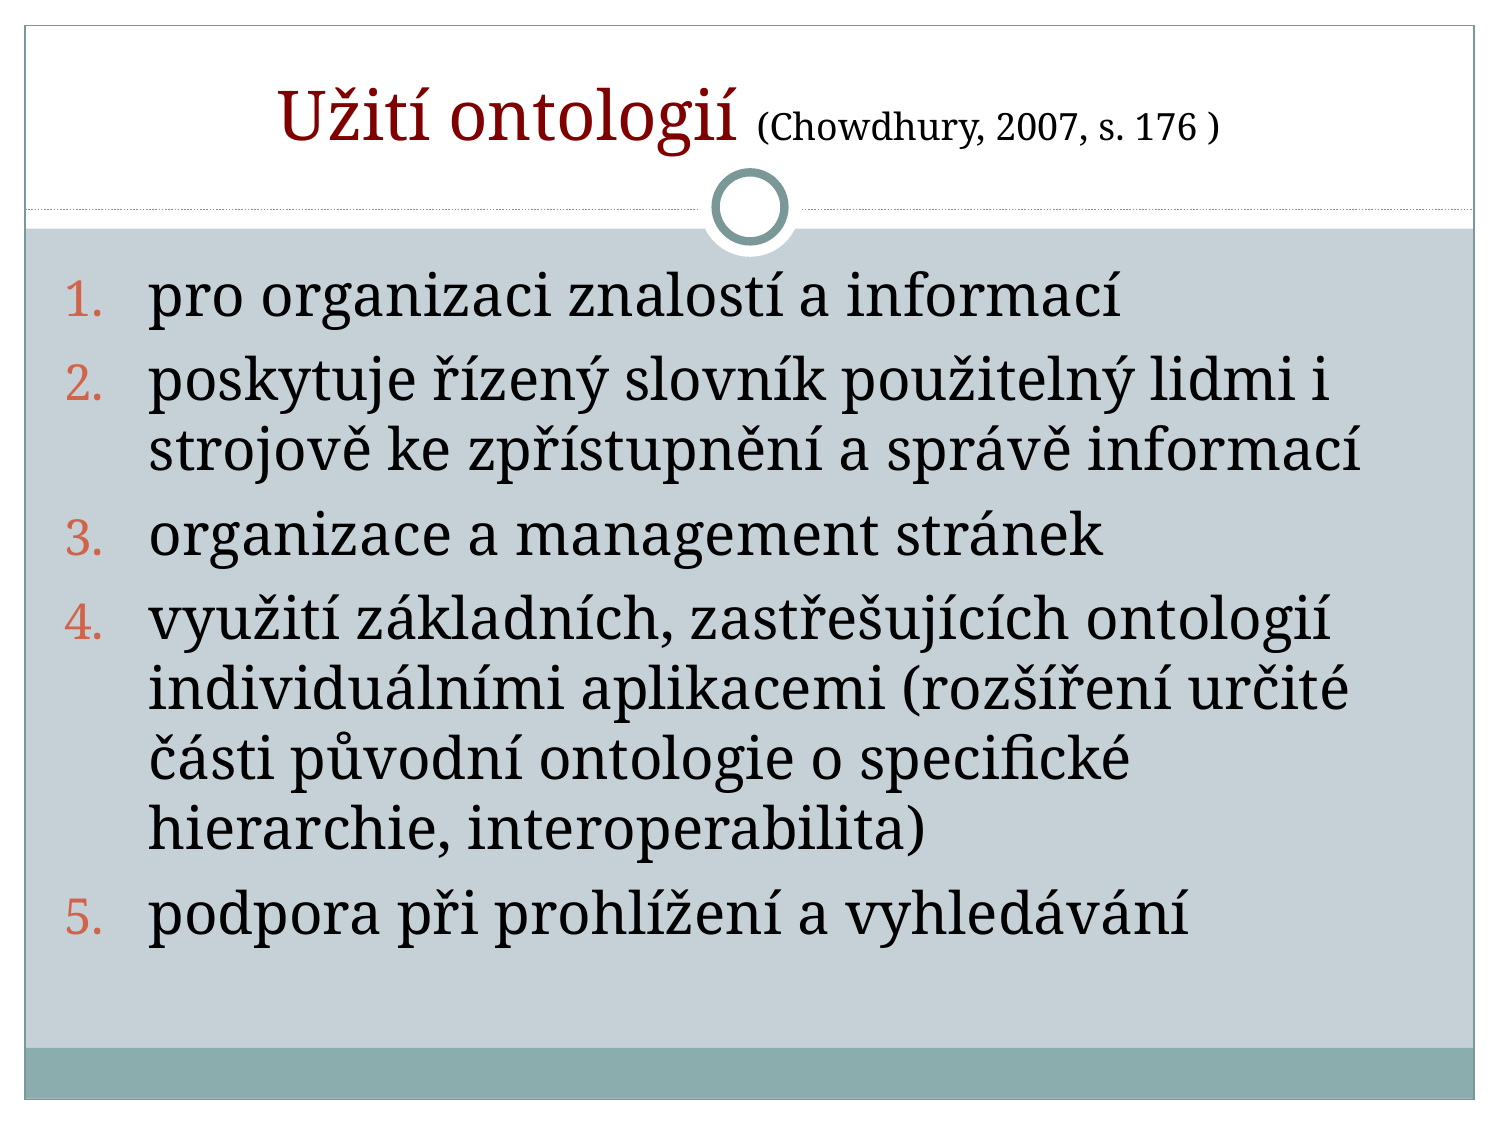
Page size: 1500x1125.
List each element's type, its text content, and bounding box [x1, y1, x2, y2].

title Užití ontologií (Chowdhury, 2007, s. 176 ) [49, 37, 1450, 162]
list pro organizaci znalostí a informací poskytuje řízený slovník použitelný lidmi i strojově ke zpřístupnění a správě informací organizace a management stránek využití základních, zastřešujících ontologií individuálními aplikacemi (rozšíření určité části původní ontologie o specifické hierarchie, interoperabilita) podpora při prohlížení a vyhledávání [49, 250, 1445, 1055]
